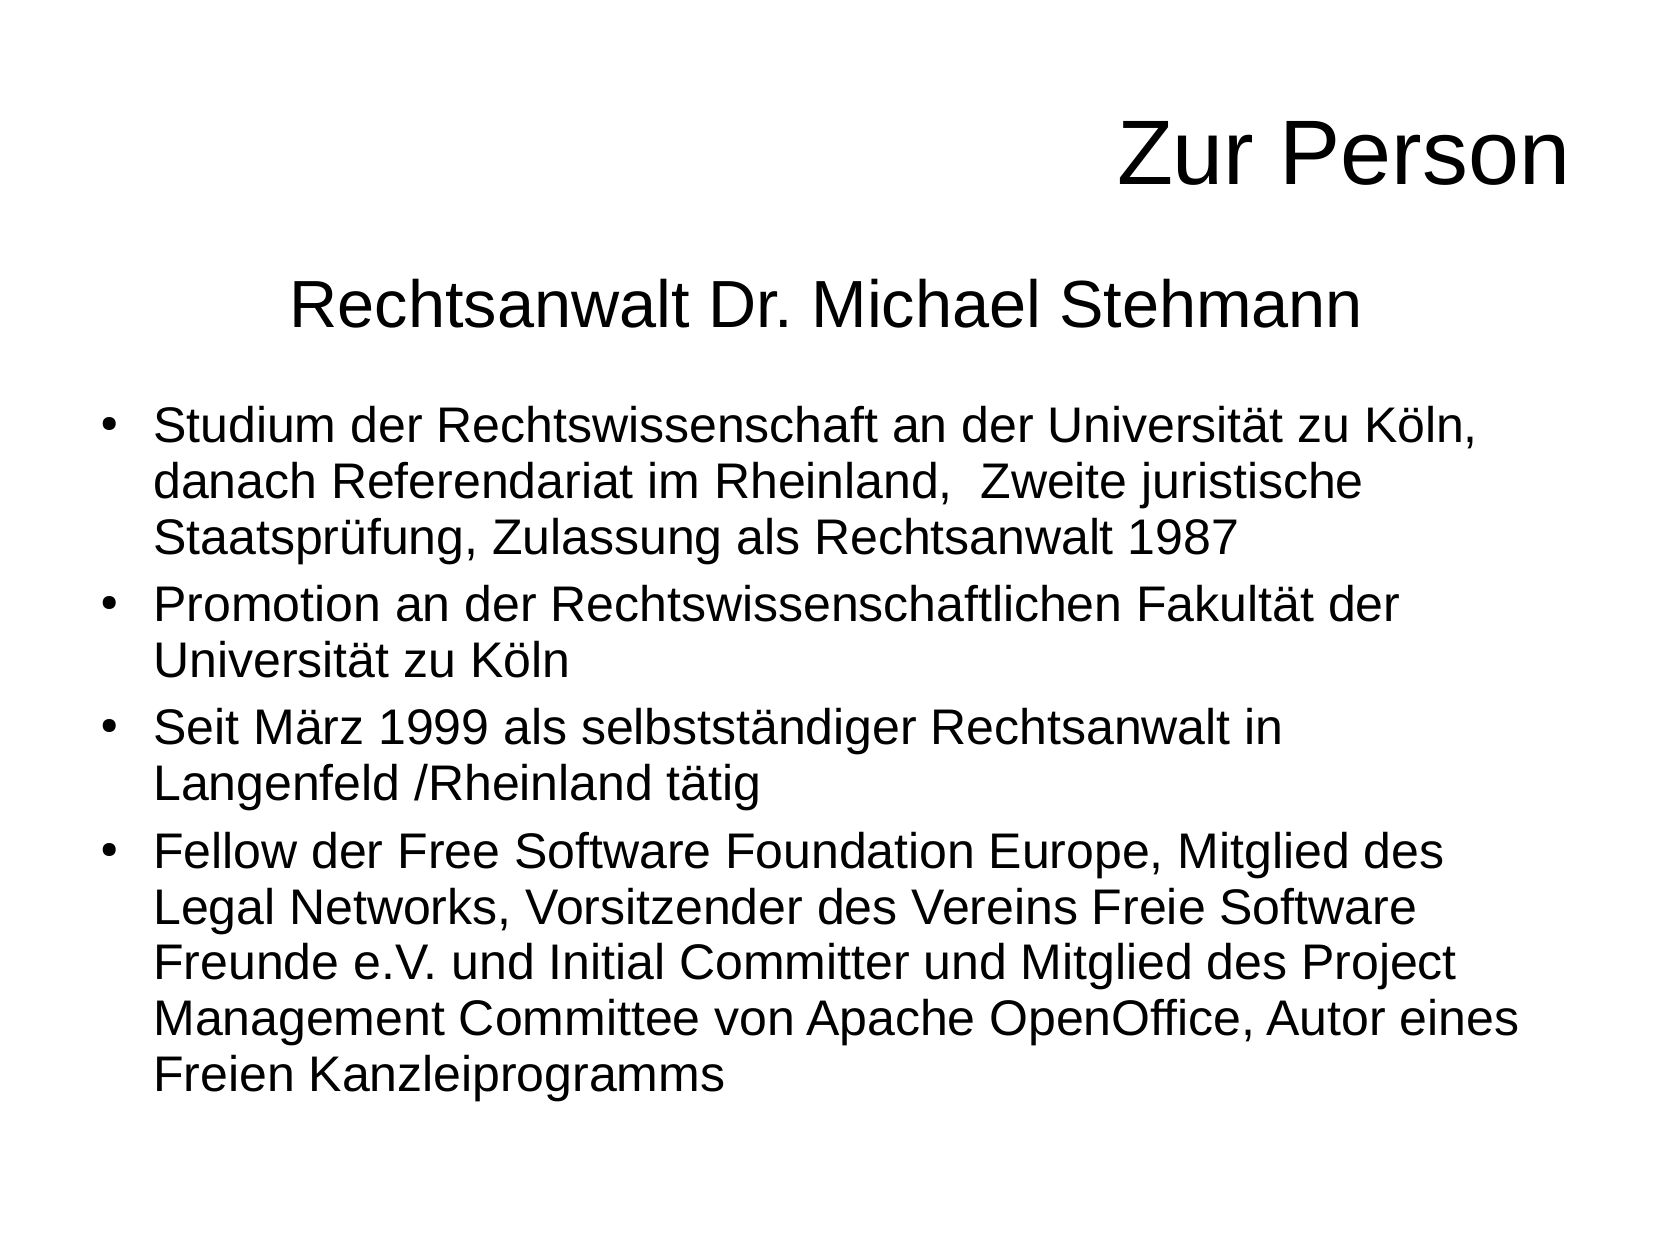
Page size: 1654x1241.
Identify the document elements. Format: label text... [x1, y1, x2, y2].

title Zur Person [82, 49, 1571, 248]
subtitle Rechtsanwalt Dr. Michael Stehmann Studium der Rechtswissenschaft an der Universität zu Köln, danach Referendariat im Rheinland, Zweite juristische Staatsprüfung, Zulassung als Rechtsanwalt 1987 Promotion an der Rechtswissenschaftlichen Fakultät der Universität zu Köln Seit März 1999 als selbstständiger Rechtsanwalt in Langenfeld /Rheinland tätig Fellow der Free Software Foundation Europe, Mitglied des Legal Networks, Vorsitzender des Vereins Freie Software Freunde e.V. und Initial Committer und Mitglied des Project Management Committee von Apache OpenOffice, Autor eines Freien Kanzleiprogramms [82, 248, 1571, 1151]
